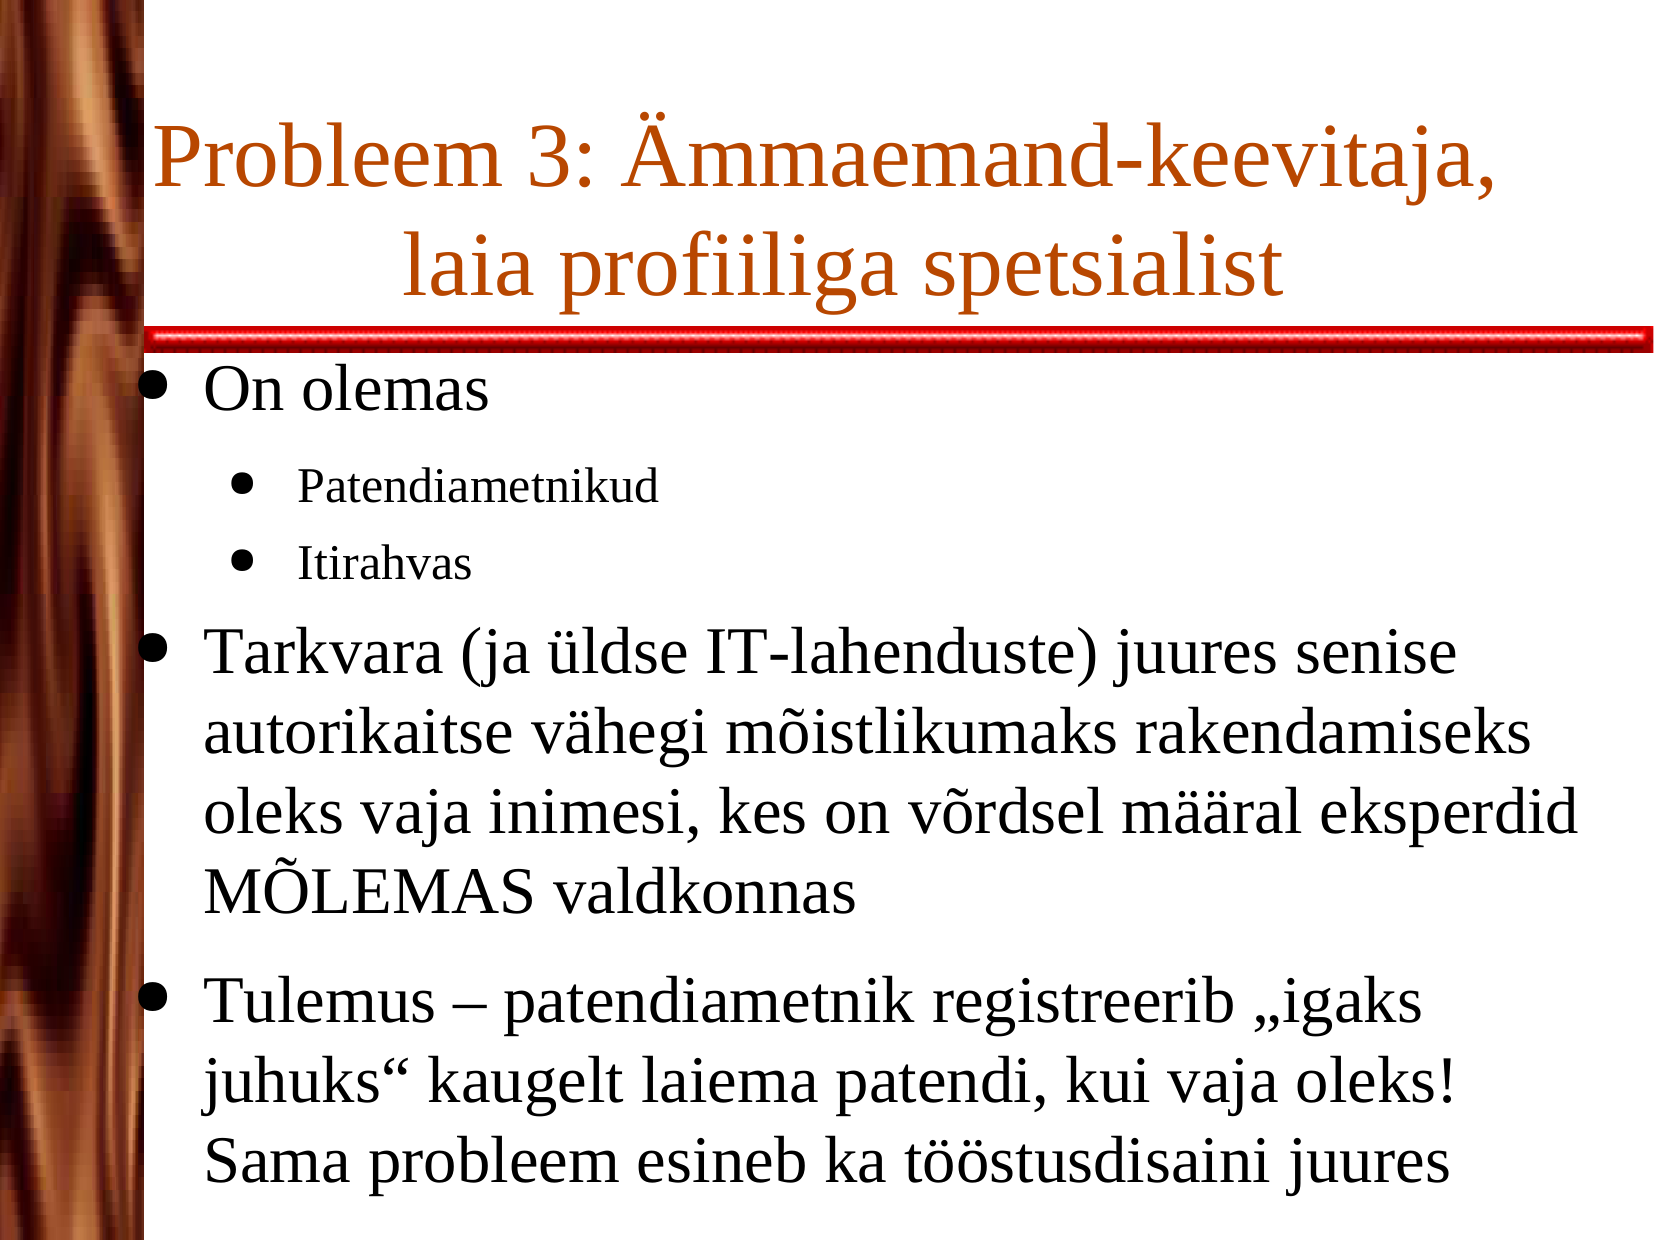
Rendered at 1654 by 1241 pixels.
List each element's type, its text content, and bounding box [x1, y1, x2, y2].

picture [0, 0, 1654, 1240]
title Probleem 3: Ämmaemand-keevitaja, laia profiiliga spetsialist [121, 99, 1533, 313]
list On olemas Patendiametnikud Itirahvas Tarkvara (ja üldse IT-lahenduste) juures senise autorikaitse vähegi mõistlikumaks rakendamiseks oleks vaja inimesi, kes on võrdsel määral eksperdid MÕLEMAS valdkonnas Tulemus – patendiametnik registreerib „igaks juhuks“ kaugelt laiema patendi, kui vaja oleks! Sama probleem esineb ka tööstusdisaini juures [121, 344, 1624, 1193]
